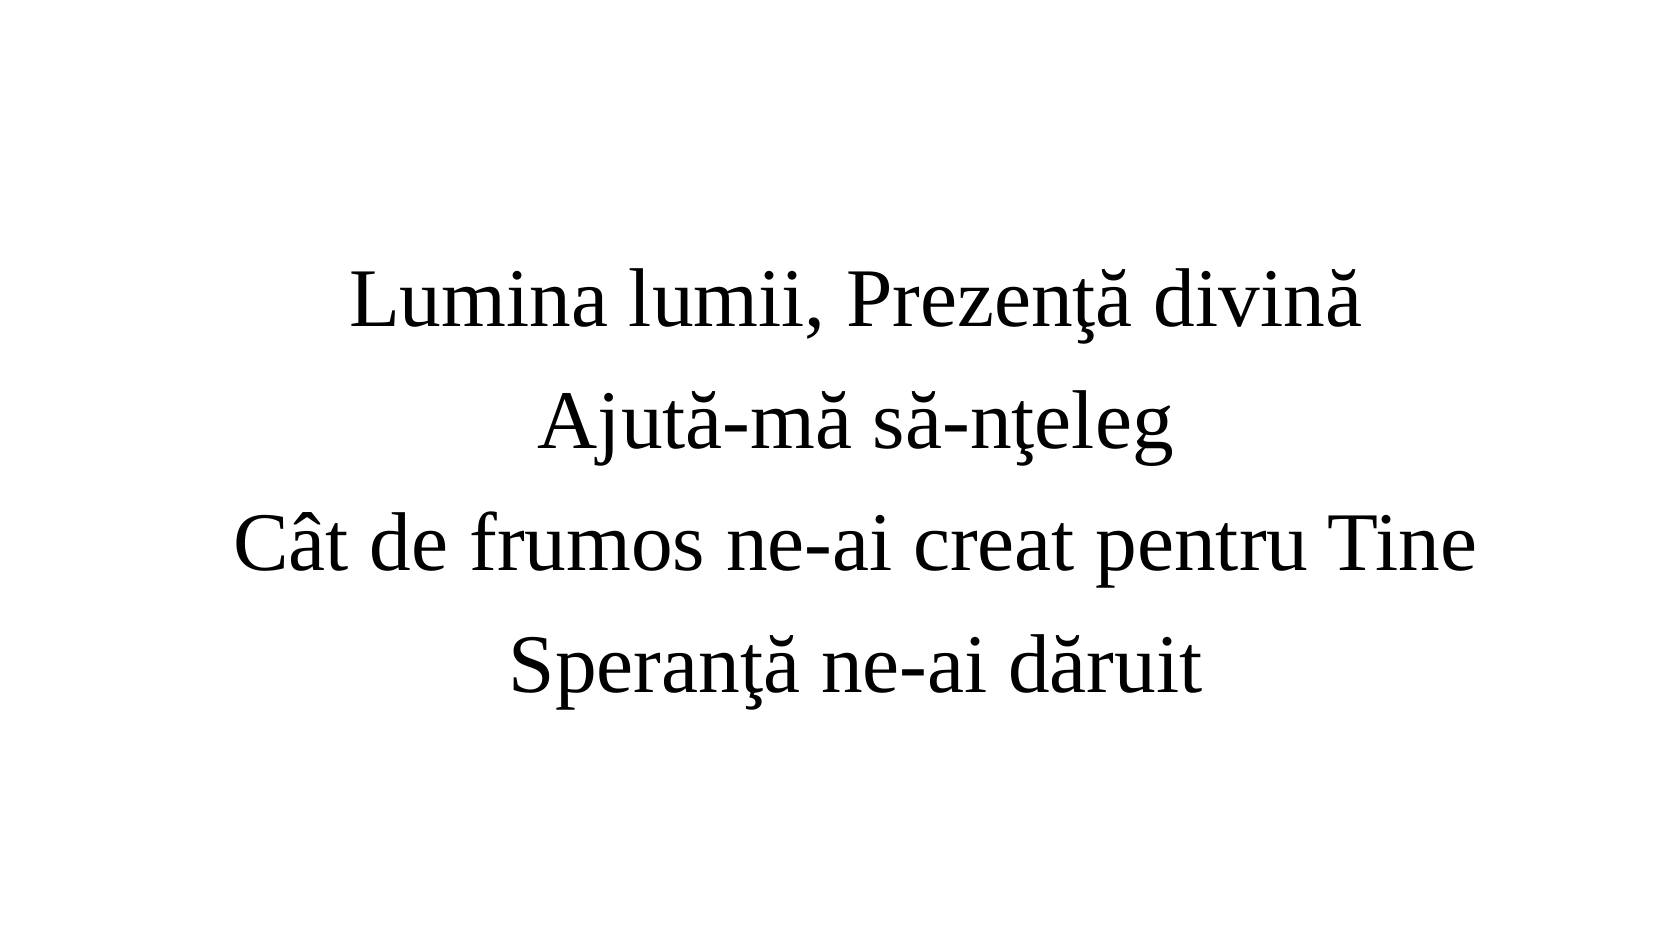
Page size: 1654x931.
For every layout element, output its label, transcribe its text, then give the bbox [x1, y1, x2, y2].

subtitle Lumina lumii, Prezenţă divină Ajută-mă să-nţeleg Cât de frumos ne-ai creat pentru Tine Speranţă ne-ai dăruit [153, 239, 1560, 713]
